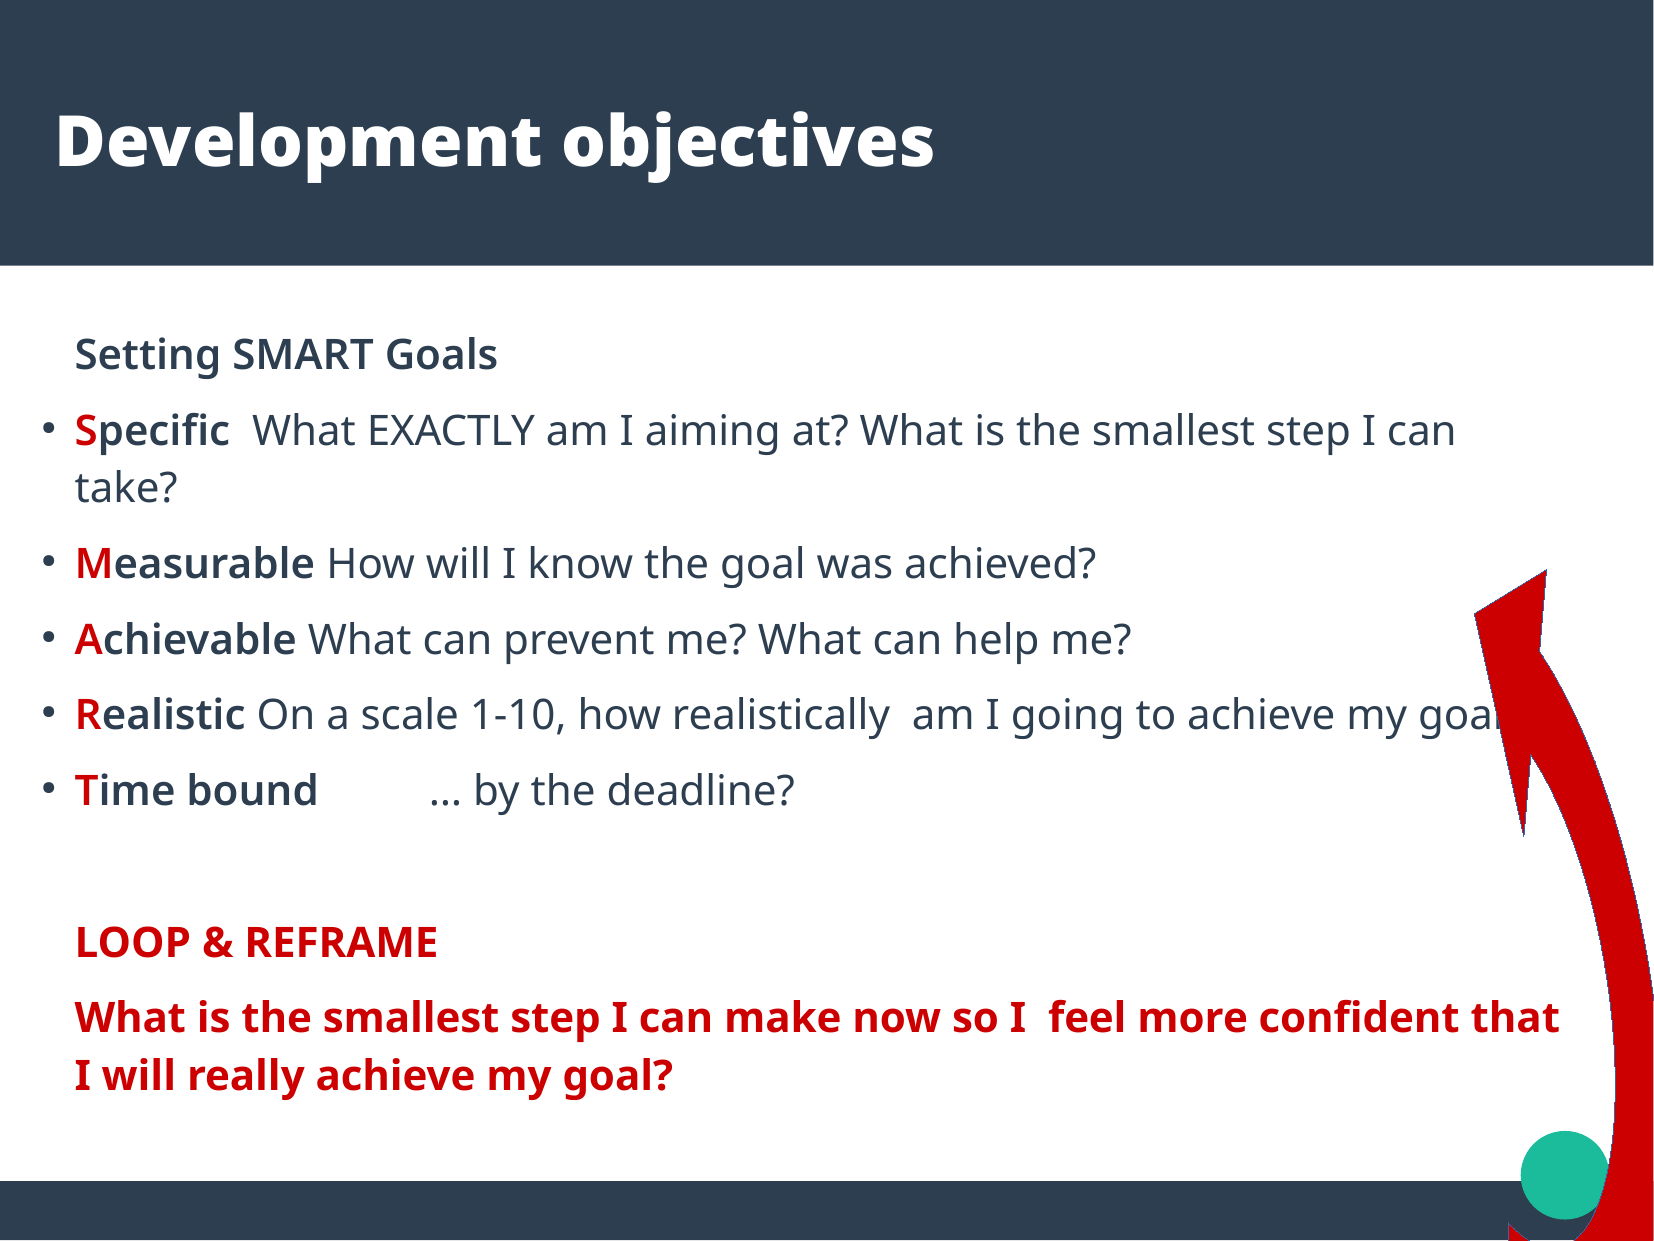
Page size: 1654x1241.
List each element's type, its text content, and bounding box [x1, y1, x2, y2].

title Development objectives [54, 60, 1591, 218]
text_box [1474, 569, 1654, 1241]
list Setting SMART Goals Specific What EXACTLY am I aiming at? What is the smallest step I can take? Measurable How will I know the goal was achieved? Achievable What can prevent me? What can help me? Realistic On a scale 1-10, how realistically am I going to achieve my goal ... Time bound … by the deadline? LOOP & REFRAME What is the smallest step I can make now so I feel more confident that I will really achieve my goal? [30, 324, 1566, 1152]
text_box [1508, 1222, 1531, 1241]
